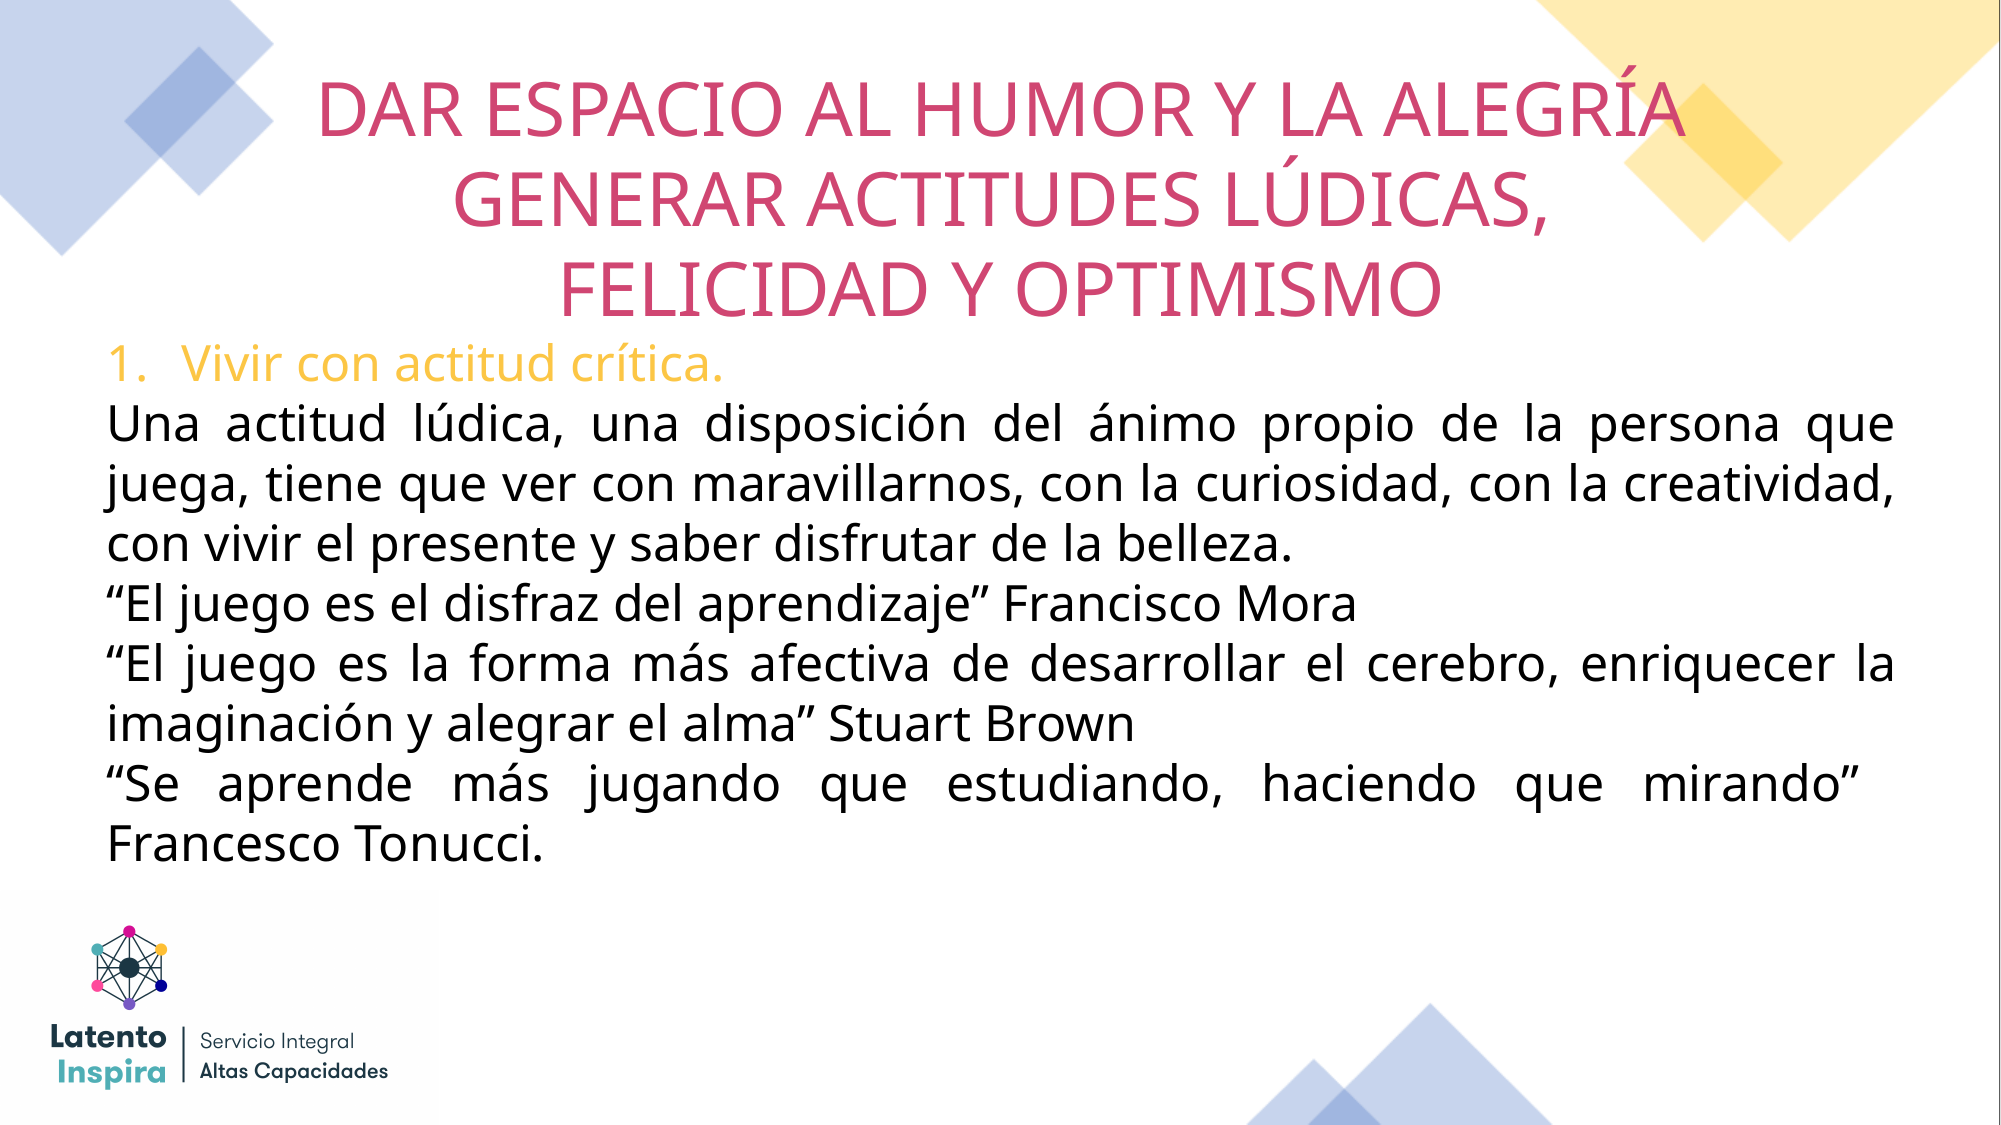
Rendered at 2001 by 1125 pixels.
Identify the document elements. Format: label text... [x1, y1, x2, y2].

text_box DAR ESPACIO AL HUMOR Y LA ALEGRÍA GENERAR ACTITUDES LÚDICAS, FELICIDAD Y OPTIMISMO Vivir con actitud crítica. Una actitud lúdica, una disposición del ánimo propio de la persona que juega, tiene que ver con maravillarnos, con la curiosidad, con la creatividad, con vivir el presente y saber disfrutar de la belleza. “El juego es el disfraz del aprendizaje” Francisco Mora “El juego es la forma más afectiva de desarrollar el cerebro, enriquecer la imaginación y alegrar el alma” Stuart Brown “Se aprende más jugando que estudiando, haciendo que mirando” Francesco Tonucci. [91, 53, 1912, 881]
picture [0, 0, 2001, 1125]
